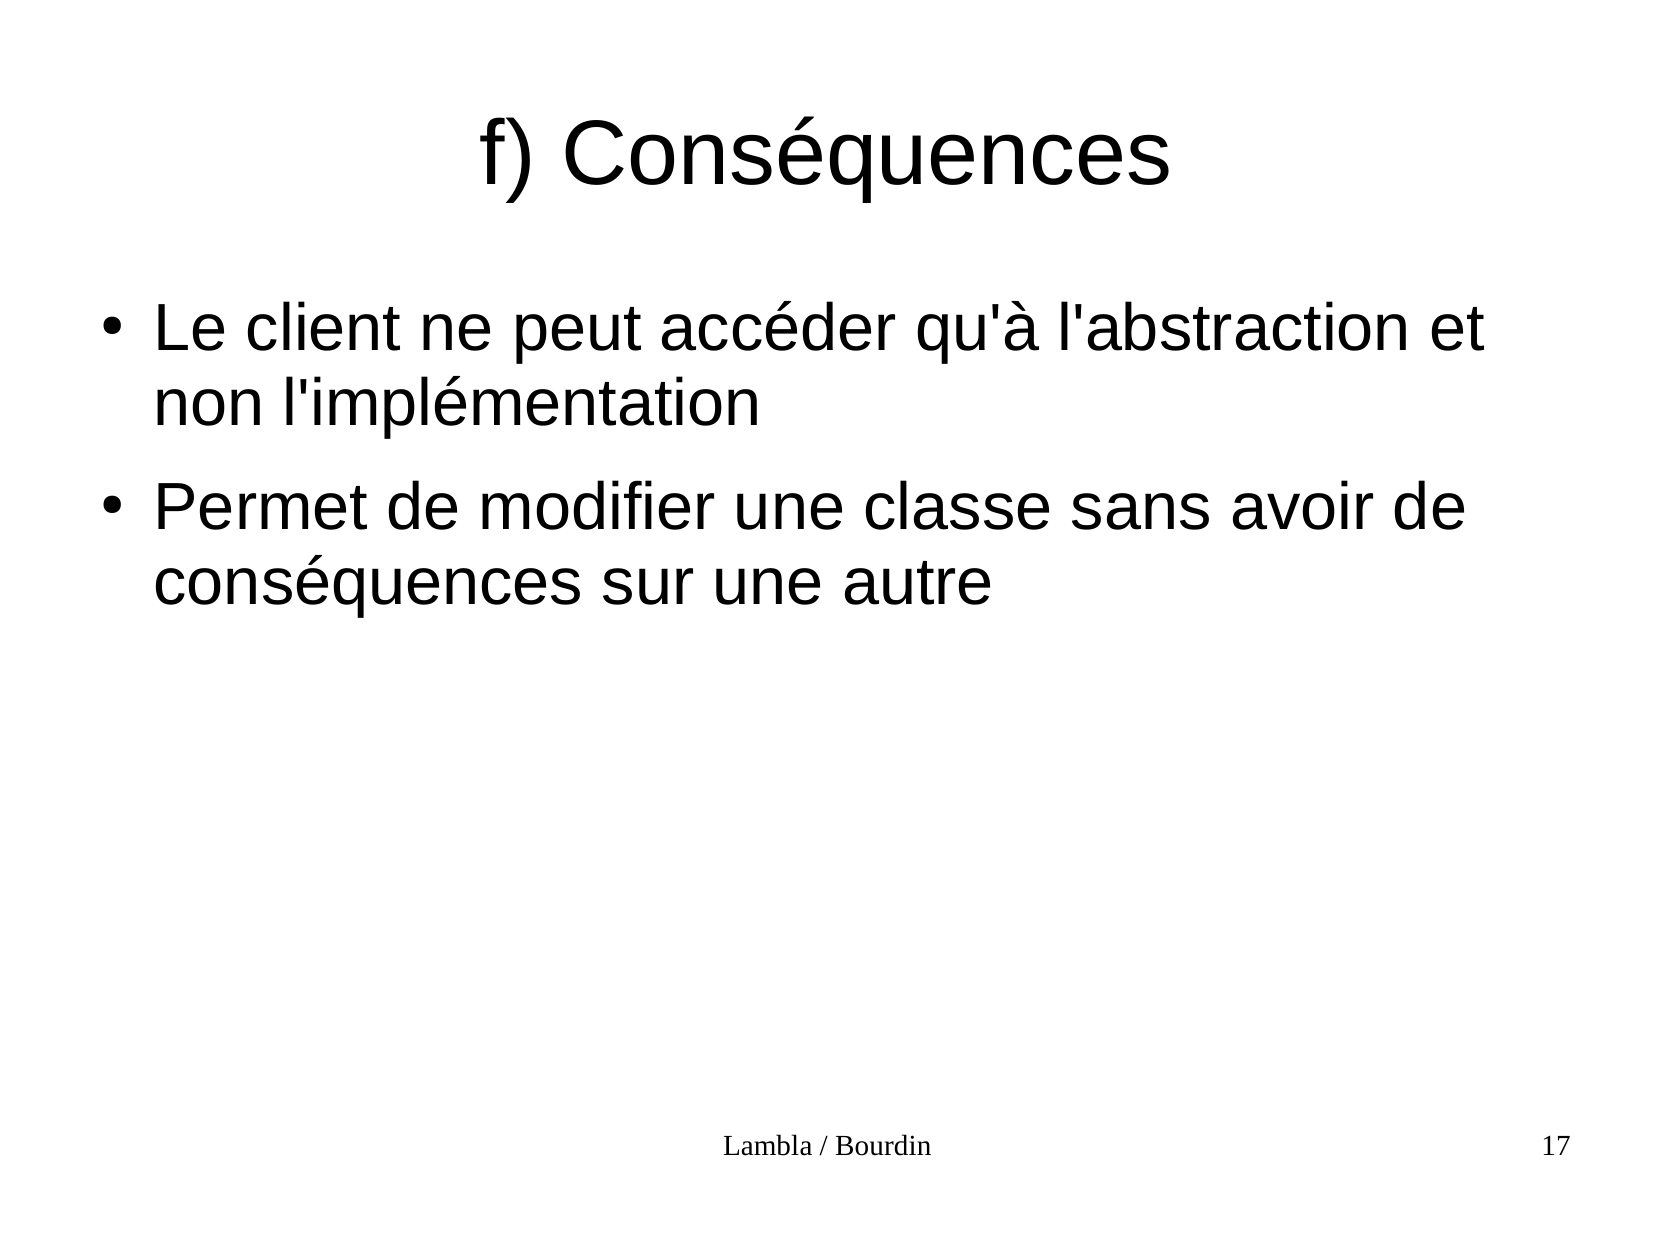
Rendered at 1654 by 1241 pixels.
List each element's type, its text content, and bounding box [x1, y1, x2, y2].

list Le client ne peut accéder qu'à l'abstraction et non l'implémentation Permet de modifier une classe sans avoir de conséquences sur une autre [82, 290, 1571, 1109]
title f) Conséquences [82, 49, 1571, 257]
